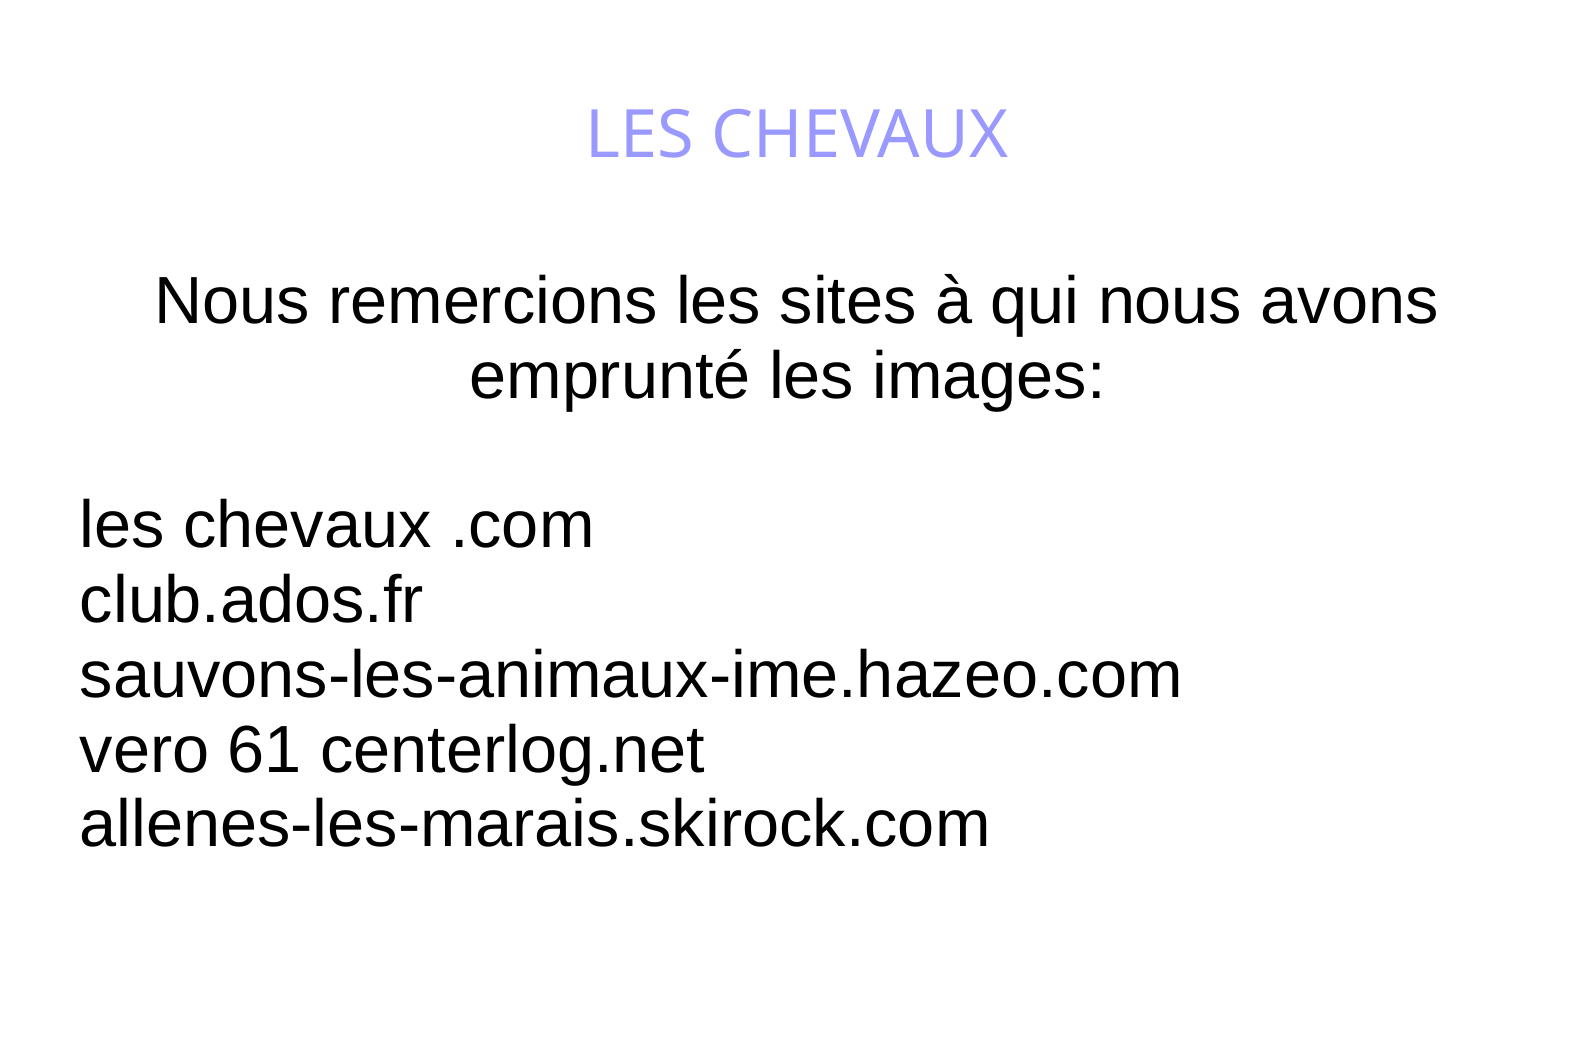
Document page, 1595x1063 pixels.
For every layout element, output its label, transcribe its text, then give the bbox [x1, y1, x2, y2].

title LES CHEVAUX [79, 42, 1515, 220]
subtitle Nous remercions les sites à qui nous avons emprunté les images: les chevaux .com club.ados.fr sauvons-les-animaux-ime.hazeo.com vero 61 centerlog.net allenes-les-marais.skirock.com [79, 256, 1515, 943]
